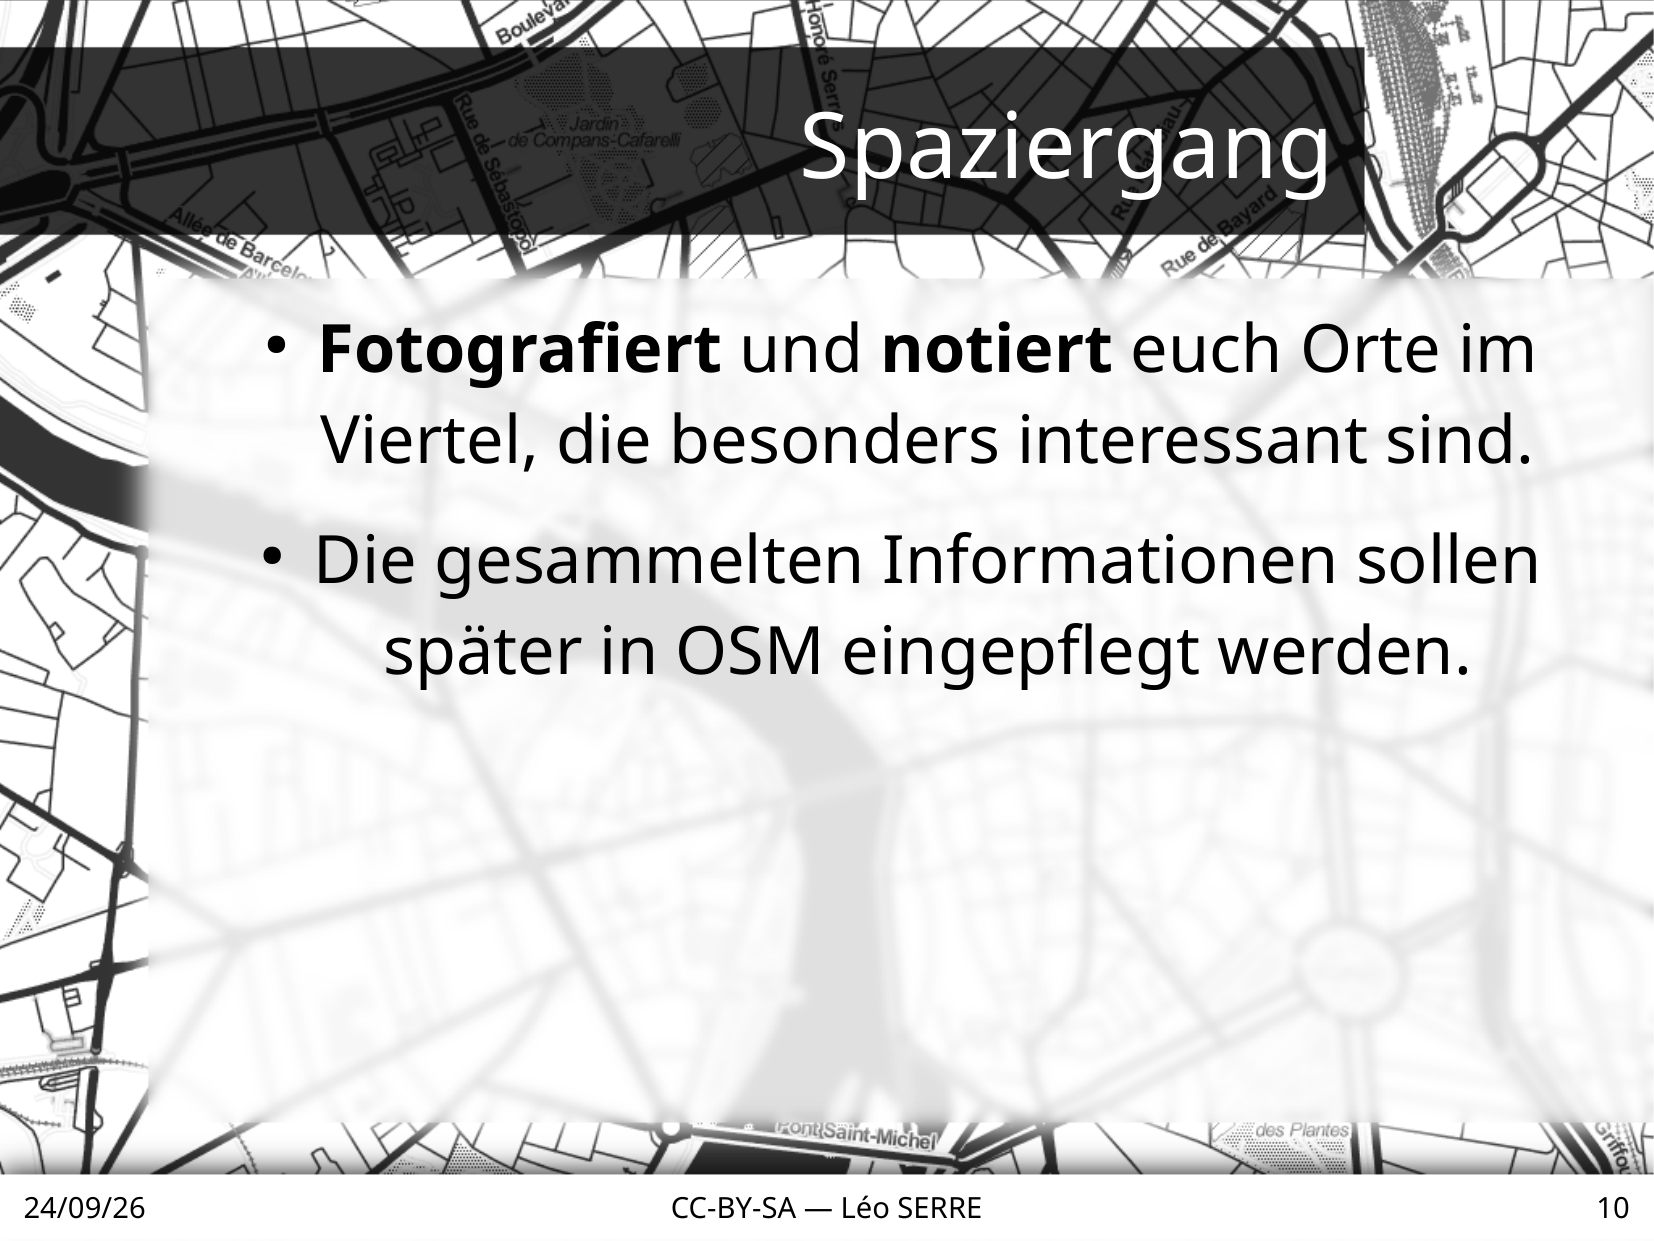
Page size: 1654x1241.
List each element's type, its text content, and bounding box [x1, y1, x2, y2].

list Fotografiert und notiert euch Orte im Viertel, die besonders interessant sind. Die gesammelten Informationen sollen später in OSM eingepflegt werden. [165, 301, 1621, 1021]
title Spaziergang [82, 49, 1335, 237]
picture [0, 0, 1654, 1241]
